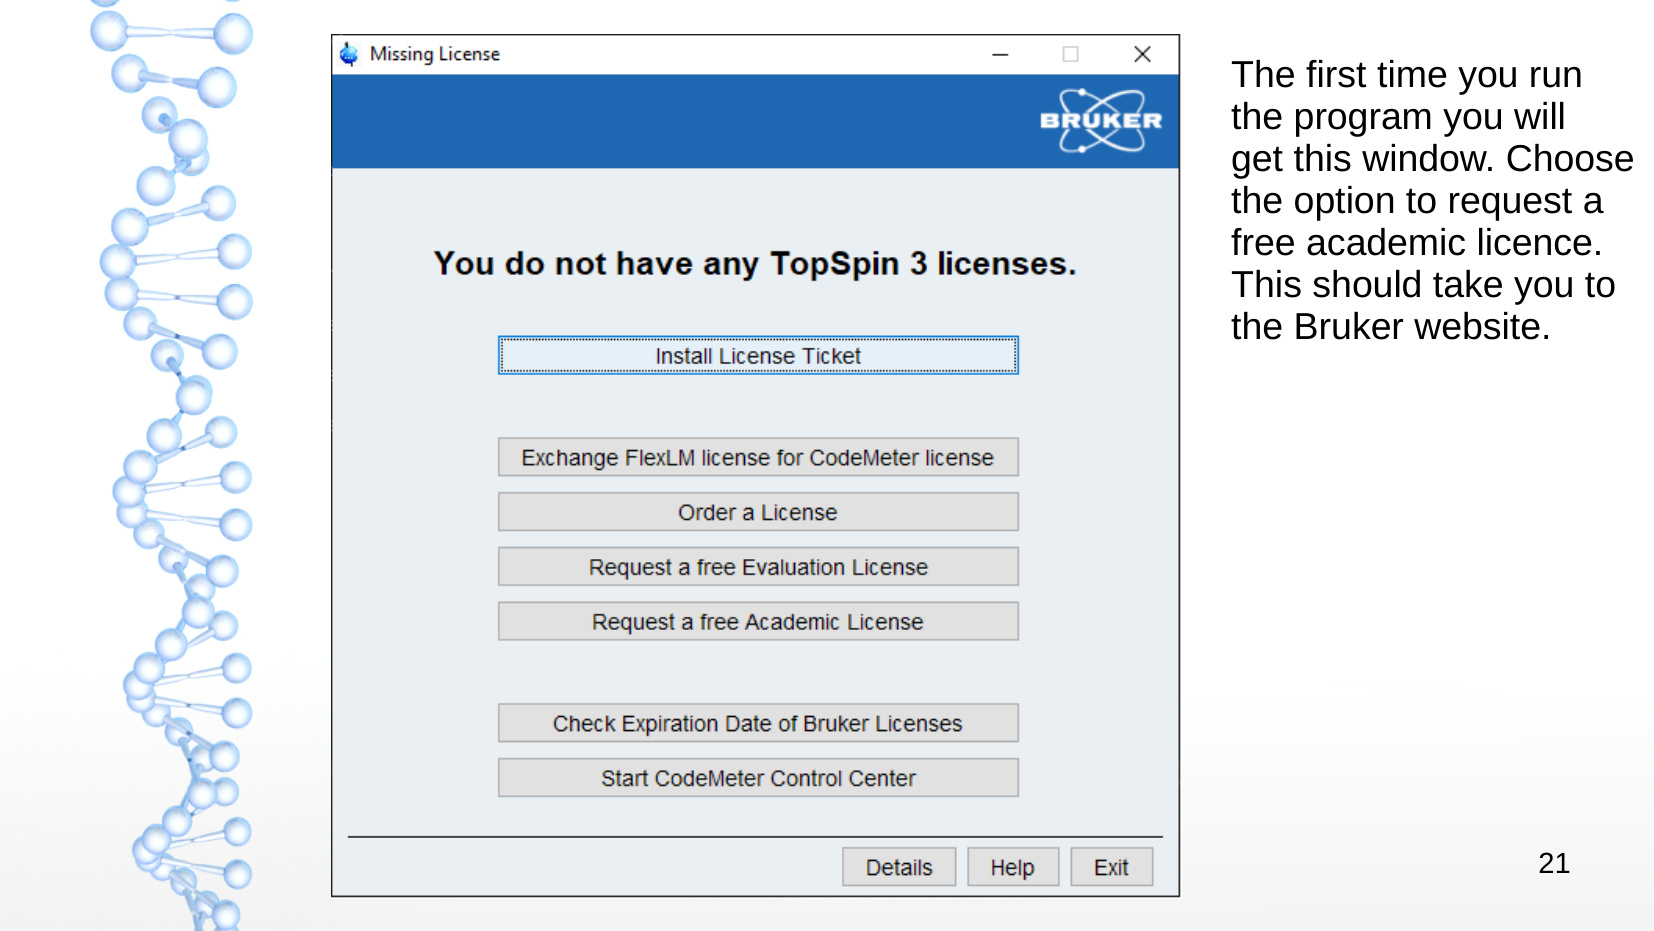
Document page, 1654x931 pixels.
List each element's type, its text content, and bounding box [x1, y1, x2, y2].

picture [0, 0, 1654, 931]
text_box The first time you run the program you will get this window. Choose the option to request a free academic licence. This should take you to the Bruker website. [1216, 45, 1650, 355]
